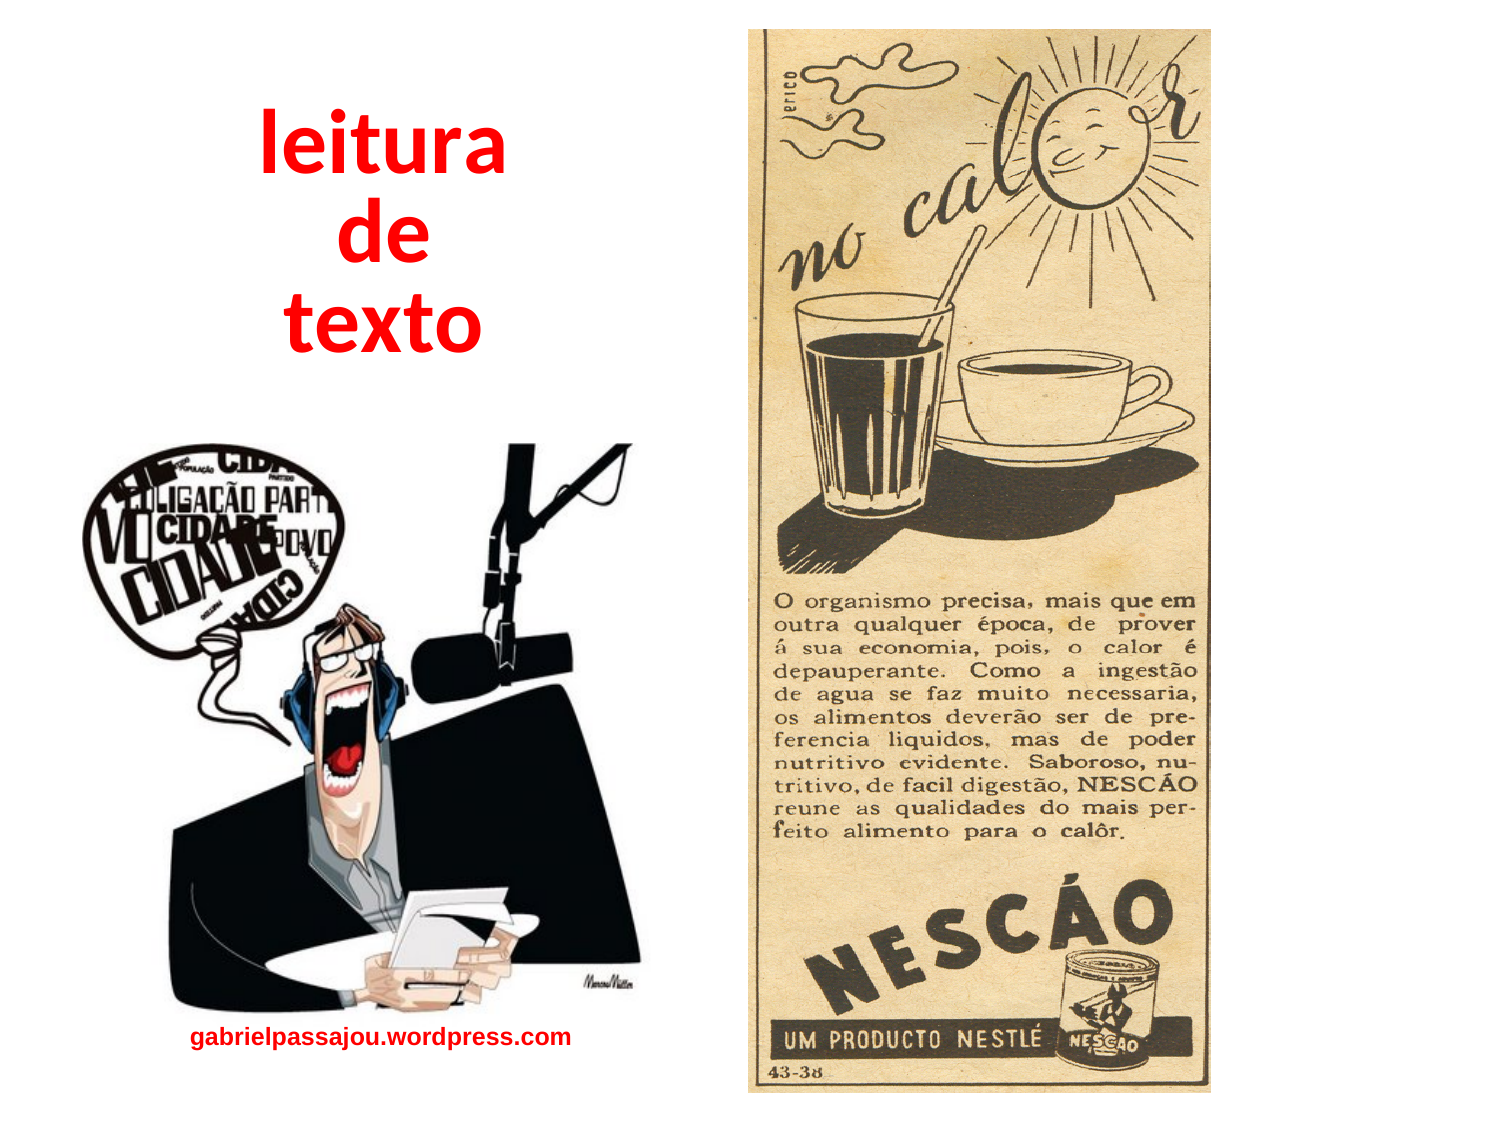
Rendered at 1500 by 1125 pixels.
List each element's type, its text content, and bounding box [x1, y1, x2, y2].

picture [748, 29, 1211, 1093]
text_box gabrielpassajou.wordpress.com [189, 1019, 603, 1053]
picture [82, 443, 662, 1034]
title leitura de texto [0, 77, 1059, 401]
